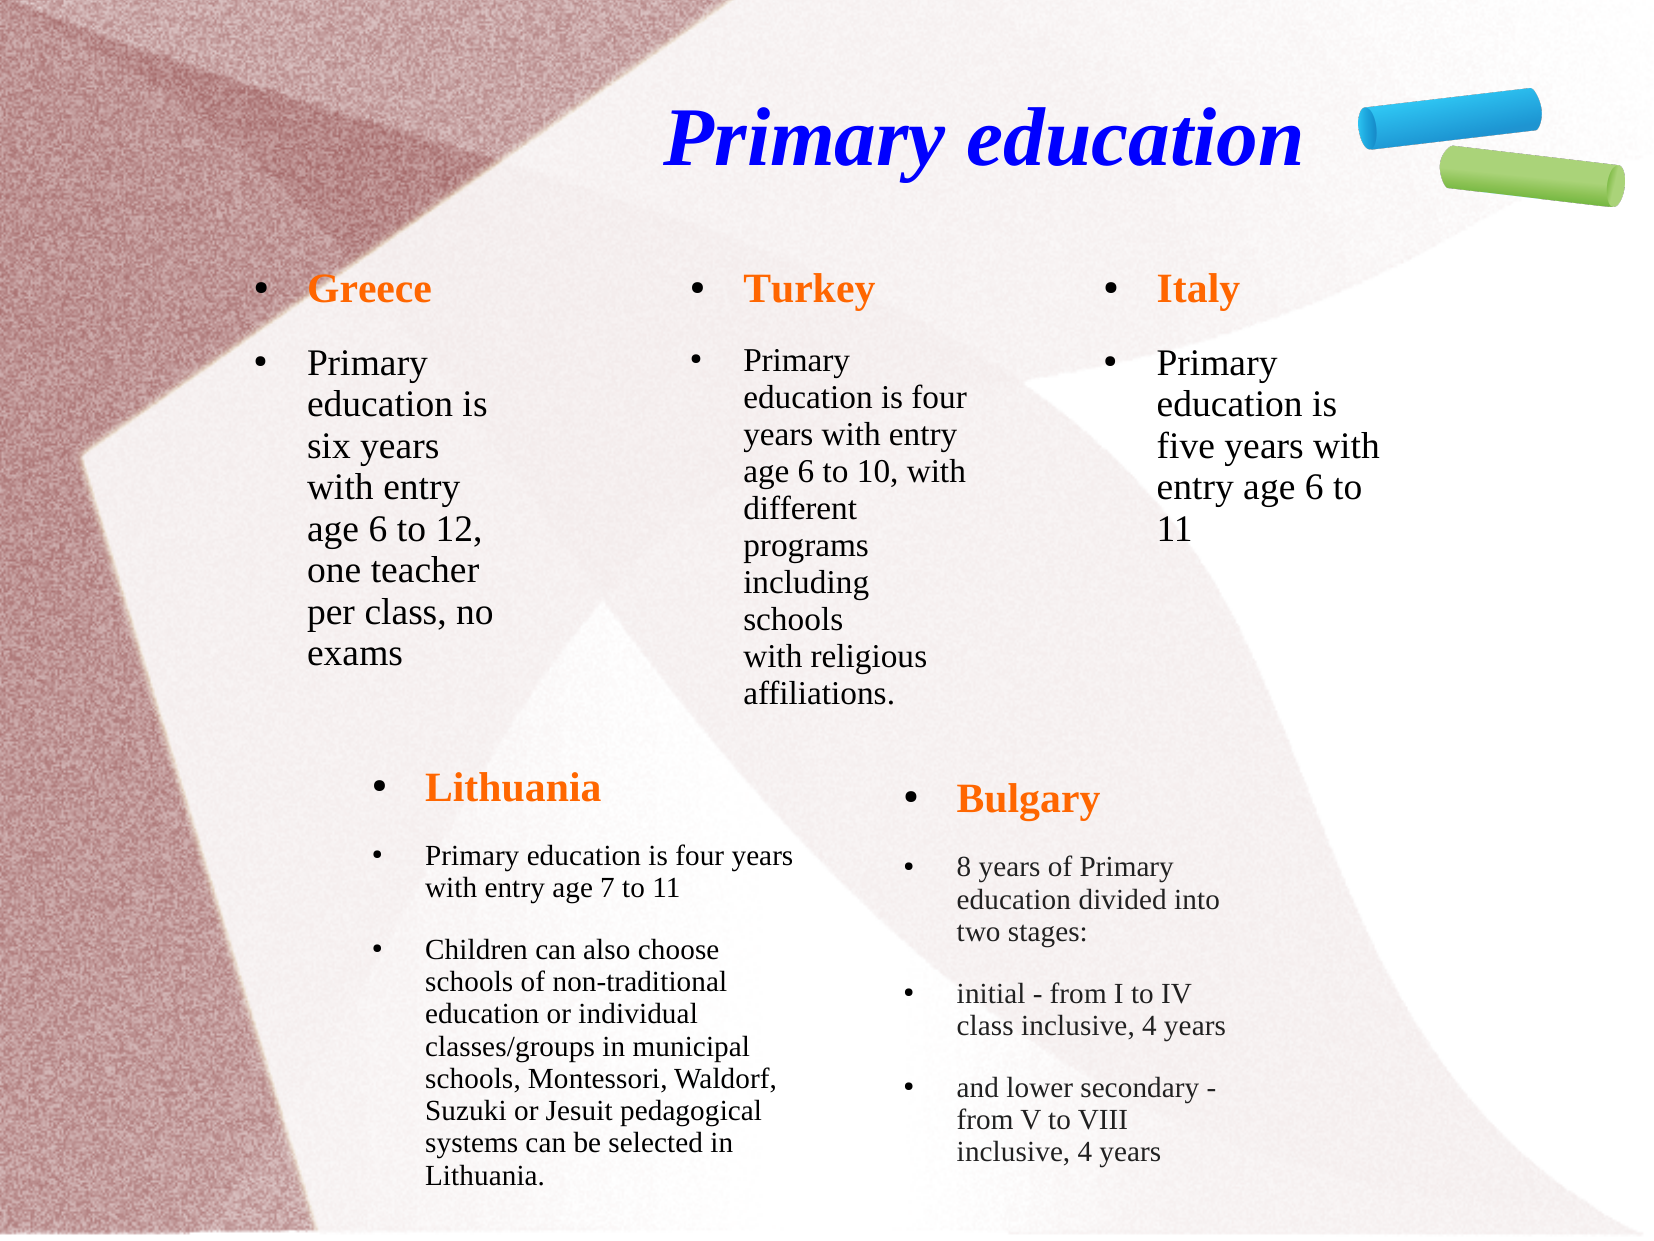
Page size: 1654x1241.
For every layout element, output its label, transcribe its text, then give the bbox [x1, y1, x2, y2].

list Greece Primary education is six years with entry age 6 to 12, one teacher per class, no exams [236, 265, 509, 755]
title Primary education [147, 59, 1306, 217]
list Bulgary 8 years of Primary education divided into two stages: initial - from I to IV class inclusive, 4 years and lower secondary - from V to VIII inclusive, 4 years [885, 775, 1247, 1182]
list Lithuania Primary education is four years with entry age 7 to 11 Children can also choose schools of non-traditional education or individual classes/groups in municipal schools, Montessori, Waldorf, Suzuki or Jesuit pedagogical systems can be selected in Lithuania. [354, 763, 798, 1234]
picture [0, 0, 1654, 1241]
list Turkey Primary education is four years with entry age 6 to 10, with different programs including schools with religious affiliations. [672, 265, 975, 720]
list Italy Primary education is five years with entry age 6 to 11 [1085, 265, 1388, 657]
